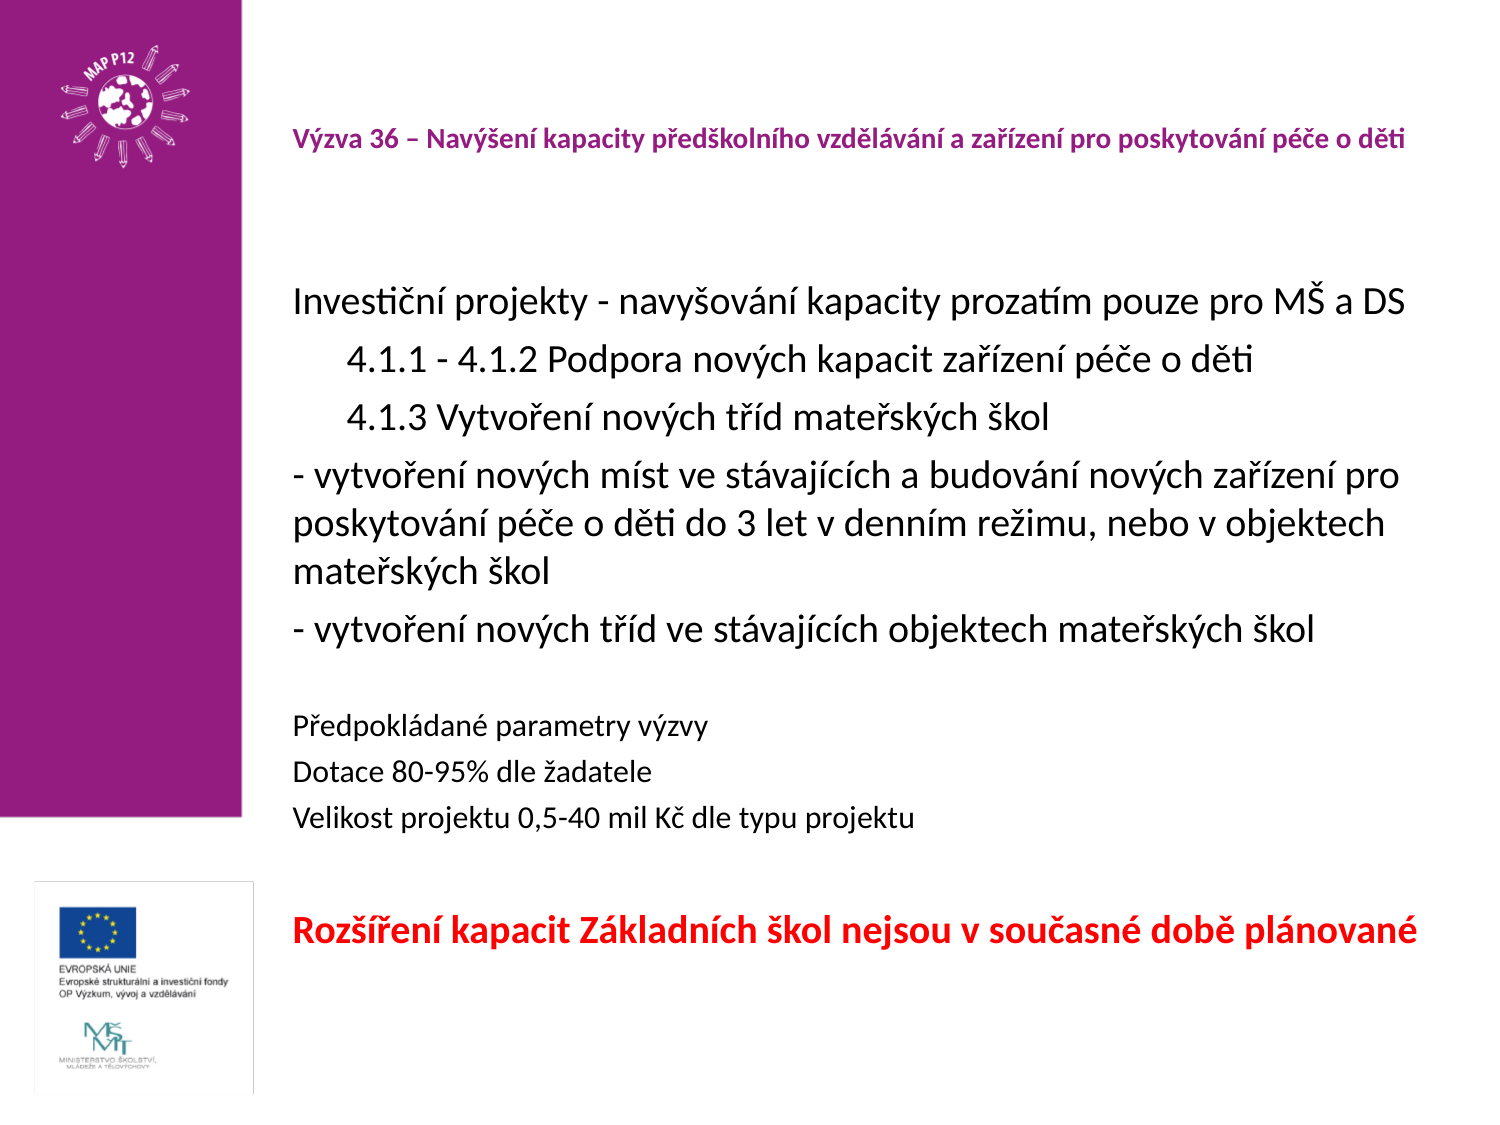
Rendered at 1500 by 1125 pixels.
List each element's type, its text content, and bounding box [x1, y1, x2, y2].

list Investiční projekty - navyšování kapacity prozatím pouze pro MŠ a DS 4.1.1 - 4.1.2 Podpora nových kapacit zařízení péče o děti 4.1.3 Vytvoření nových tříd mateřských škol - vytvoření nových míst ve stávajících a budování nových zařízení pro poskytování péče o děti do 3 let v denním režimu, nebo v objektech mateřských škol - vytvoření nových tříd ve stávajících objektech mateřských škol Předpokládané parametry výzvy Dotace 80-95% dle žadatele Velikost projektu 0,5-40 mil Kč dle typu projektu Rozšíření kapacit Základních škol nejsou v současné době plánované [277, 267, 1459, 1035]
title Výzva 36 – Navýšení kapacity předškolního vzdělávání a zařízení pro poskytování péče o děti [277, 42, 1453, 231]
